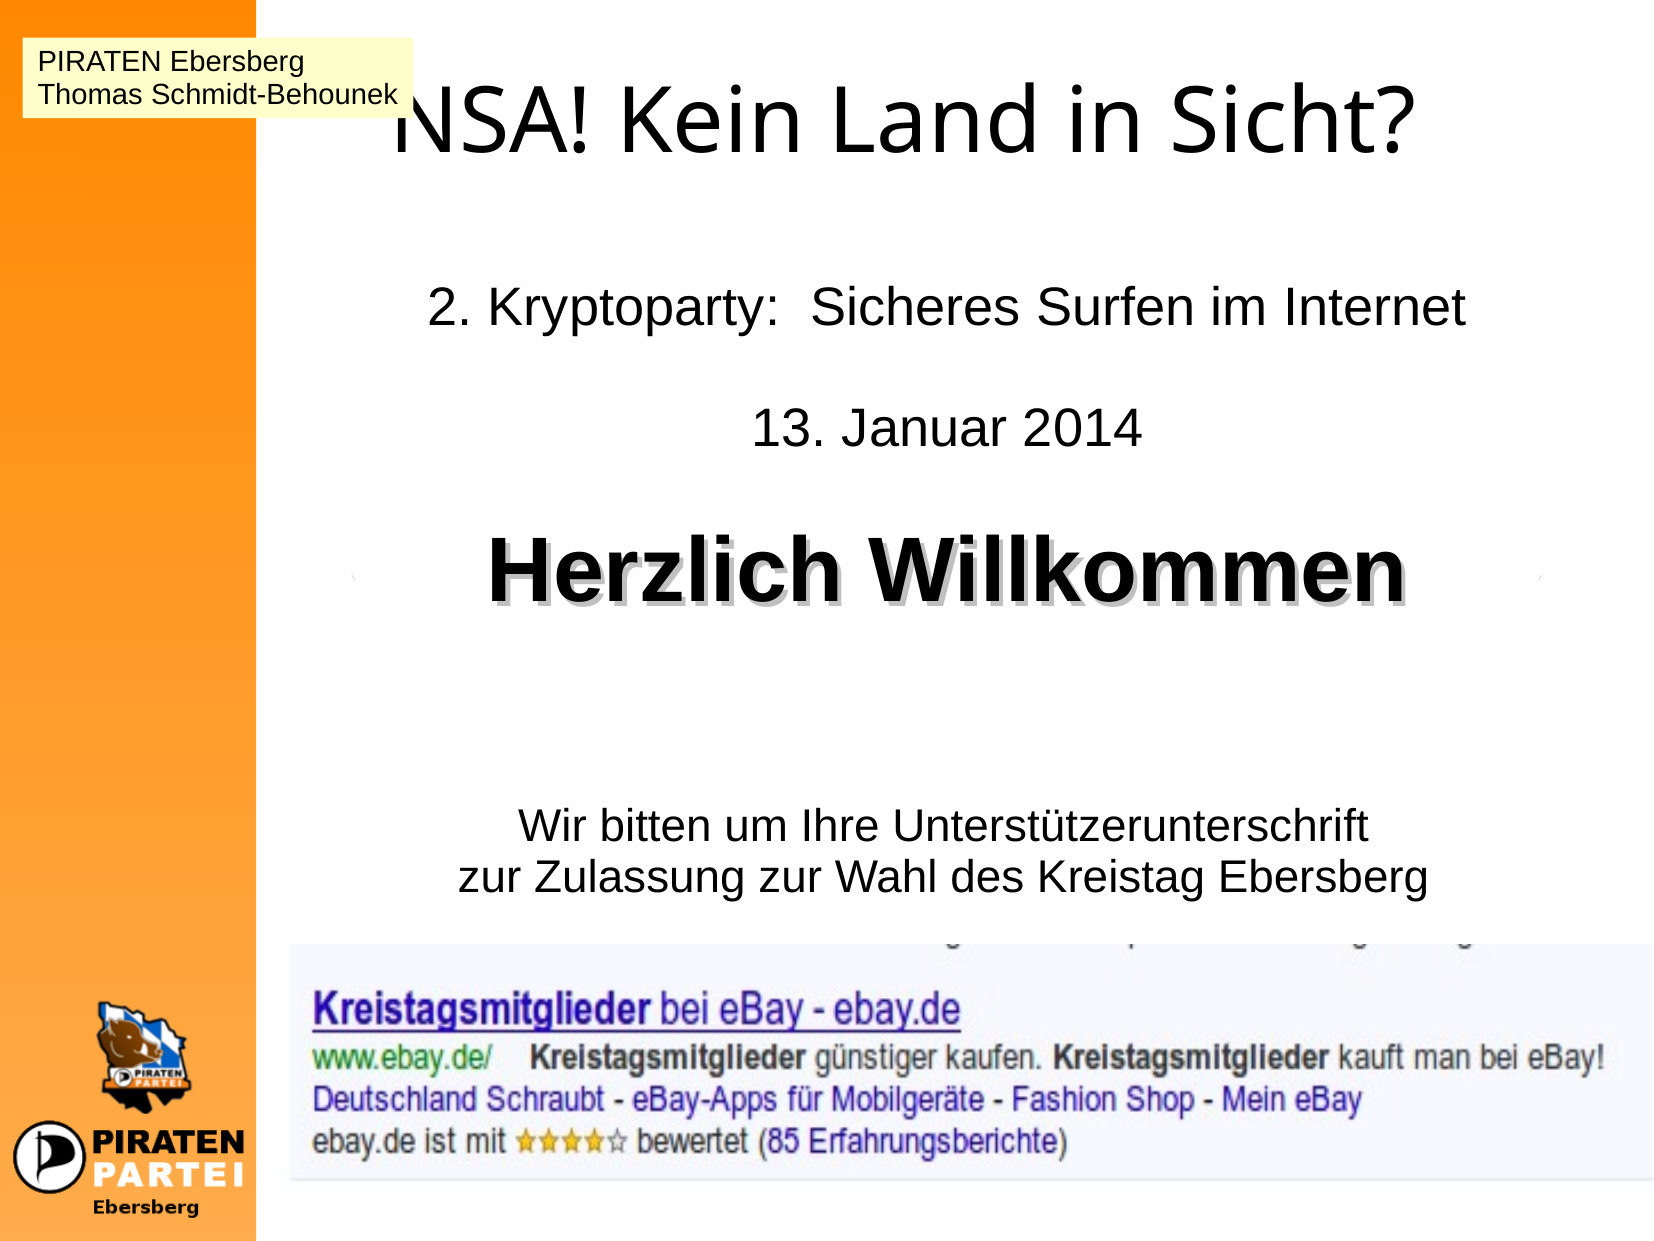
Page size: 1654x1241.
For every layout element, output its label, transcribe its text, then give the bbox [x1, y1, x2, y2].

text_box Wir bitten um Ihre Unterstützerunterschrift zur Zulassung zur Wahl des Kreistag Ebersberg [442, 792, 1445, 910]
title NSA! Kein Land in Sicht? [159, 13, 1648, 222]
text_box PIRATEN Ebersberg Thomas Schmidt-Behounek [22, 37, 414, 119]
subtitle 2. Kryptoparty: Sicheres Surfen im Internet 13. Januar 2014 Herzlich Willkommen [312, 248, 1583, 650]
picture [0, 0, 1654, 1241]
